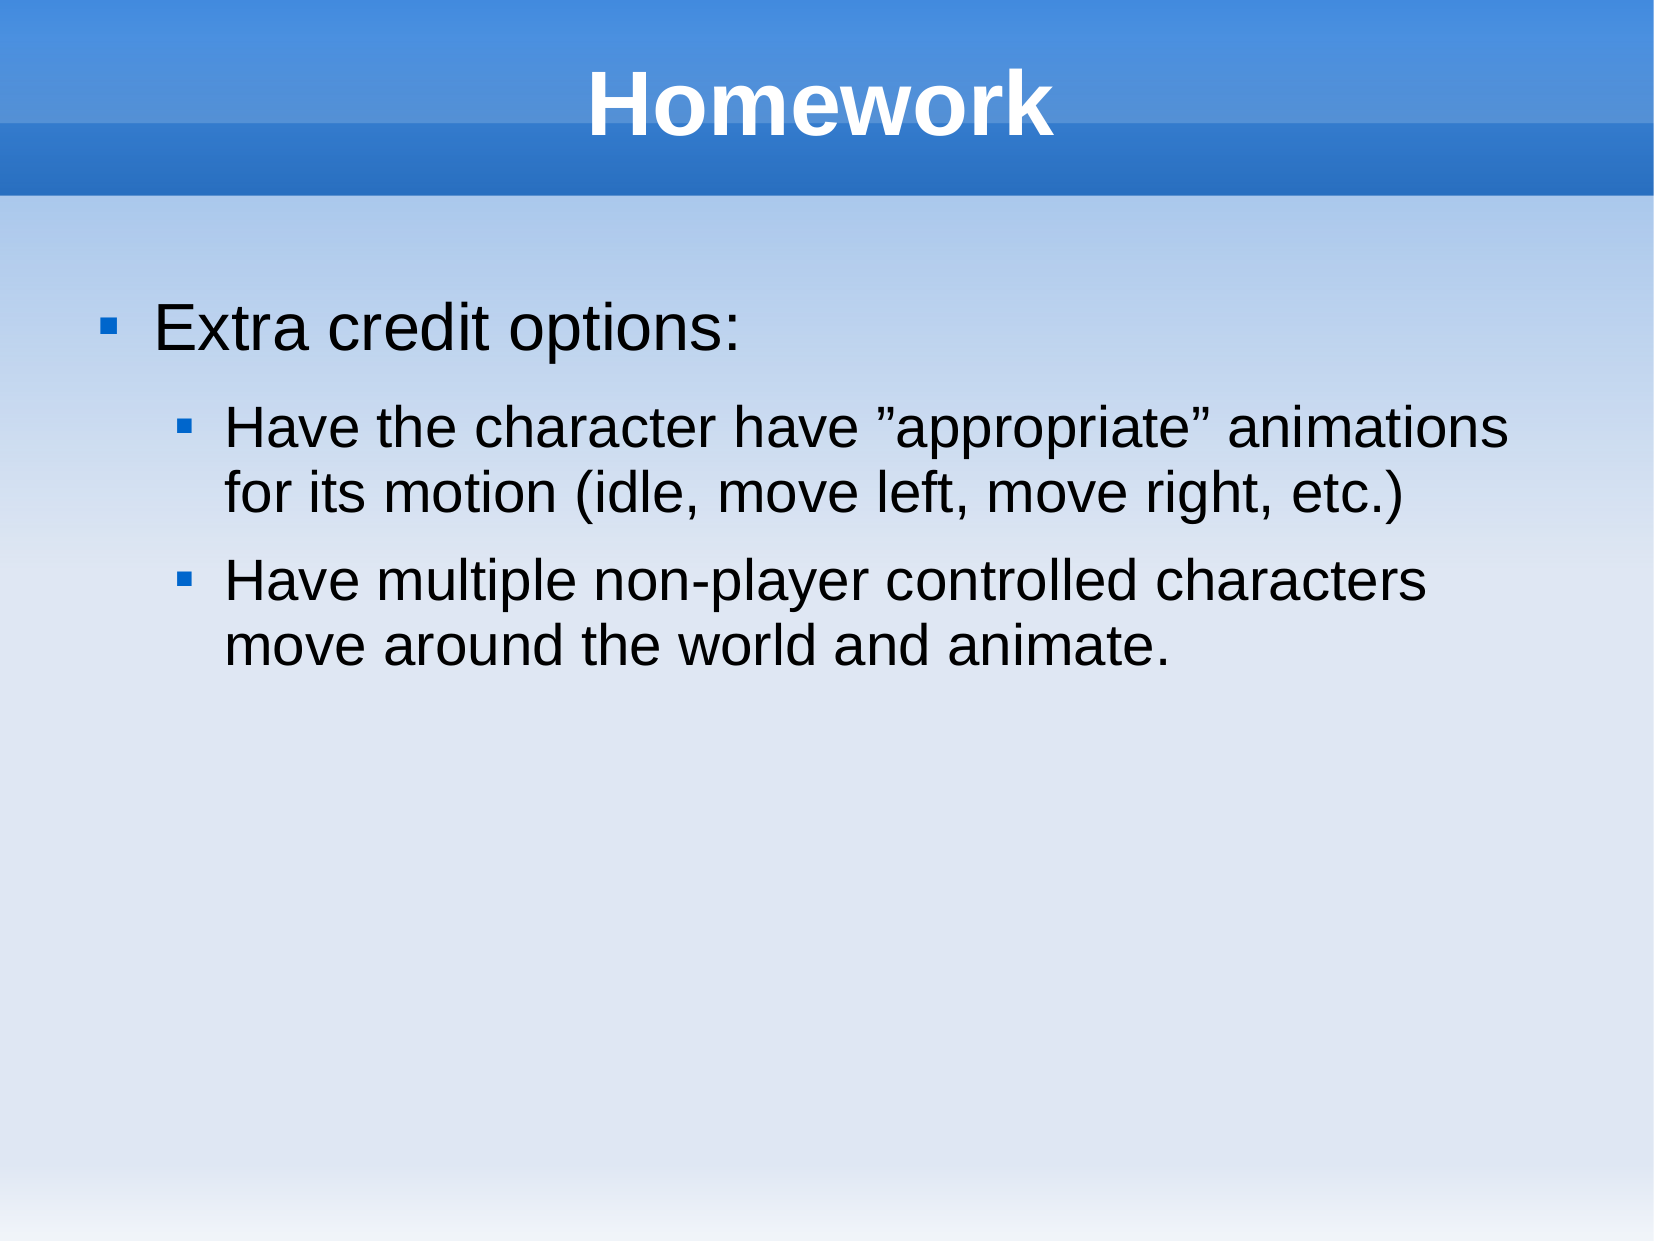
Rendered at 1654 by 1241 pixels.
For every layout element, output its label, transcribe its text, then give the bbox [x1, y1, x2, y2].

title Homework [76, 0, 1565, 208]
picture [0, 0, 1654, 1241]
list Extra credit options: Have the character have ”appropriate” animations for its motion (idle, move left, move right, etc.) Have multiple non-player controlled characters move around the world and animate. [82, 290, 1571, 1109]
